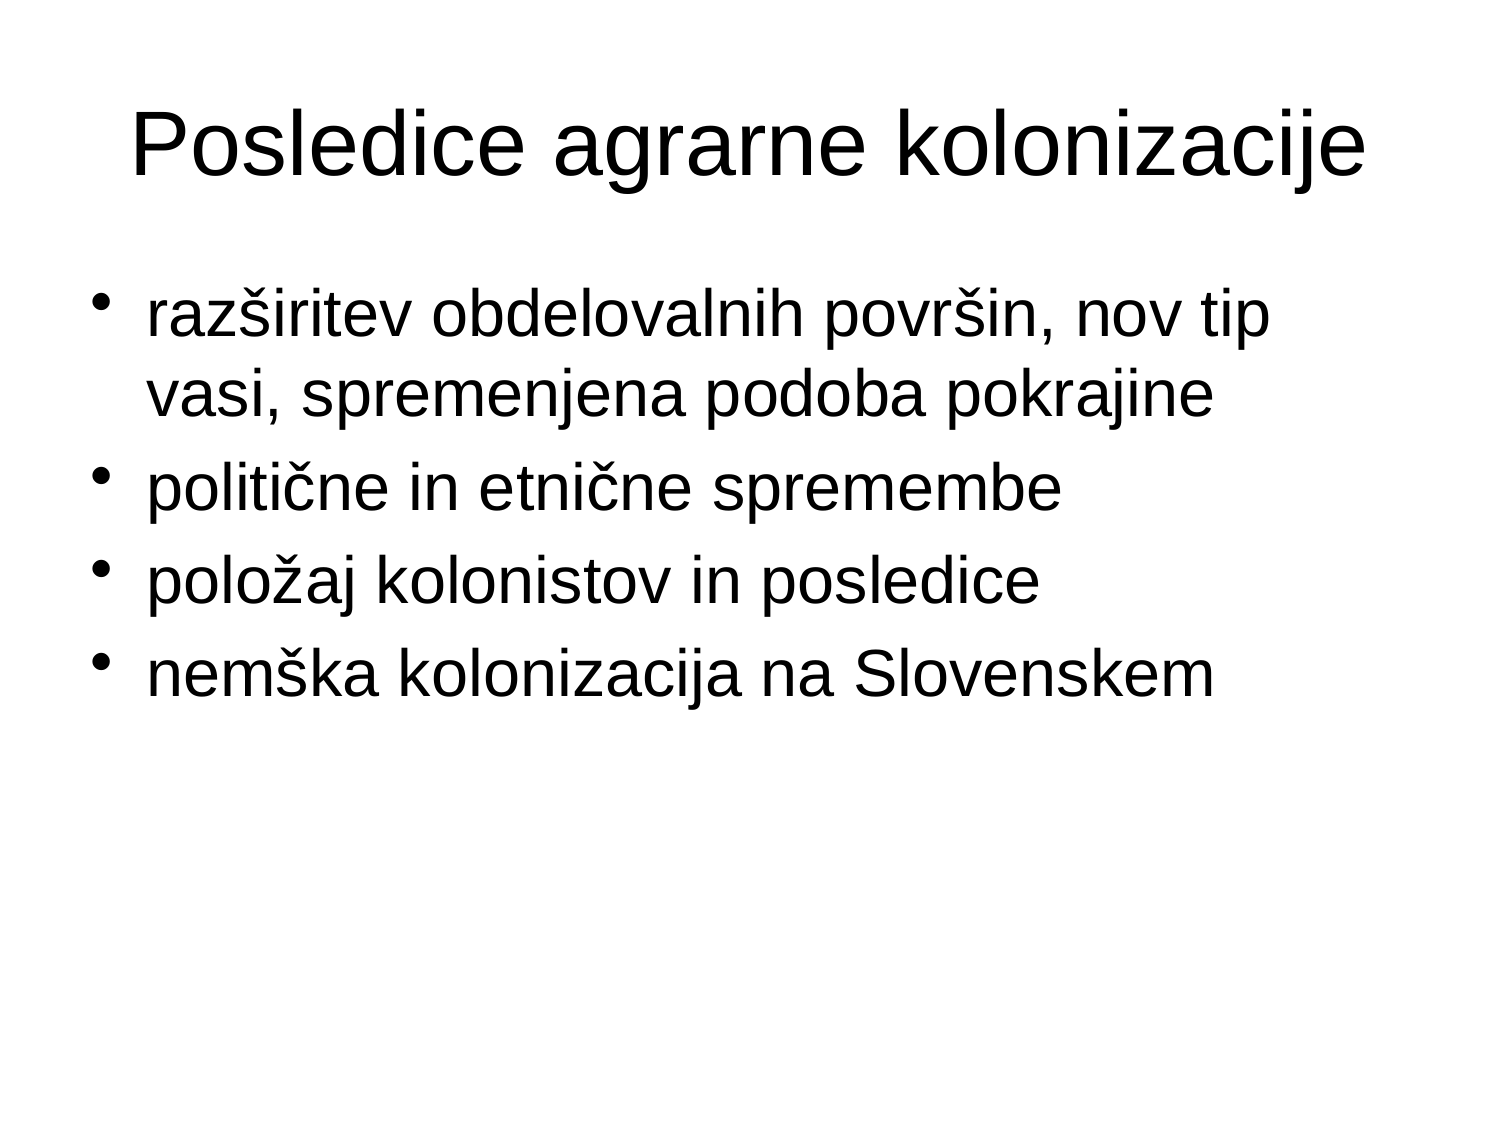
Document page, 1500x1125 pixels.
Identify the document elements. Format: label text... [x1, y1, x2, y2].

title Posledice agrarne kolonizacije [75, 45, 1425, 233]
list razširitev obdelovalnih površin, nov tip vasi, spremenjena podoba pokrajine politične in etnične spremembe položaj kolonistov in posledice nemška kolonizacija na Slovenskem [75, 262, 1425, 1005]
